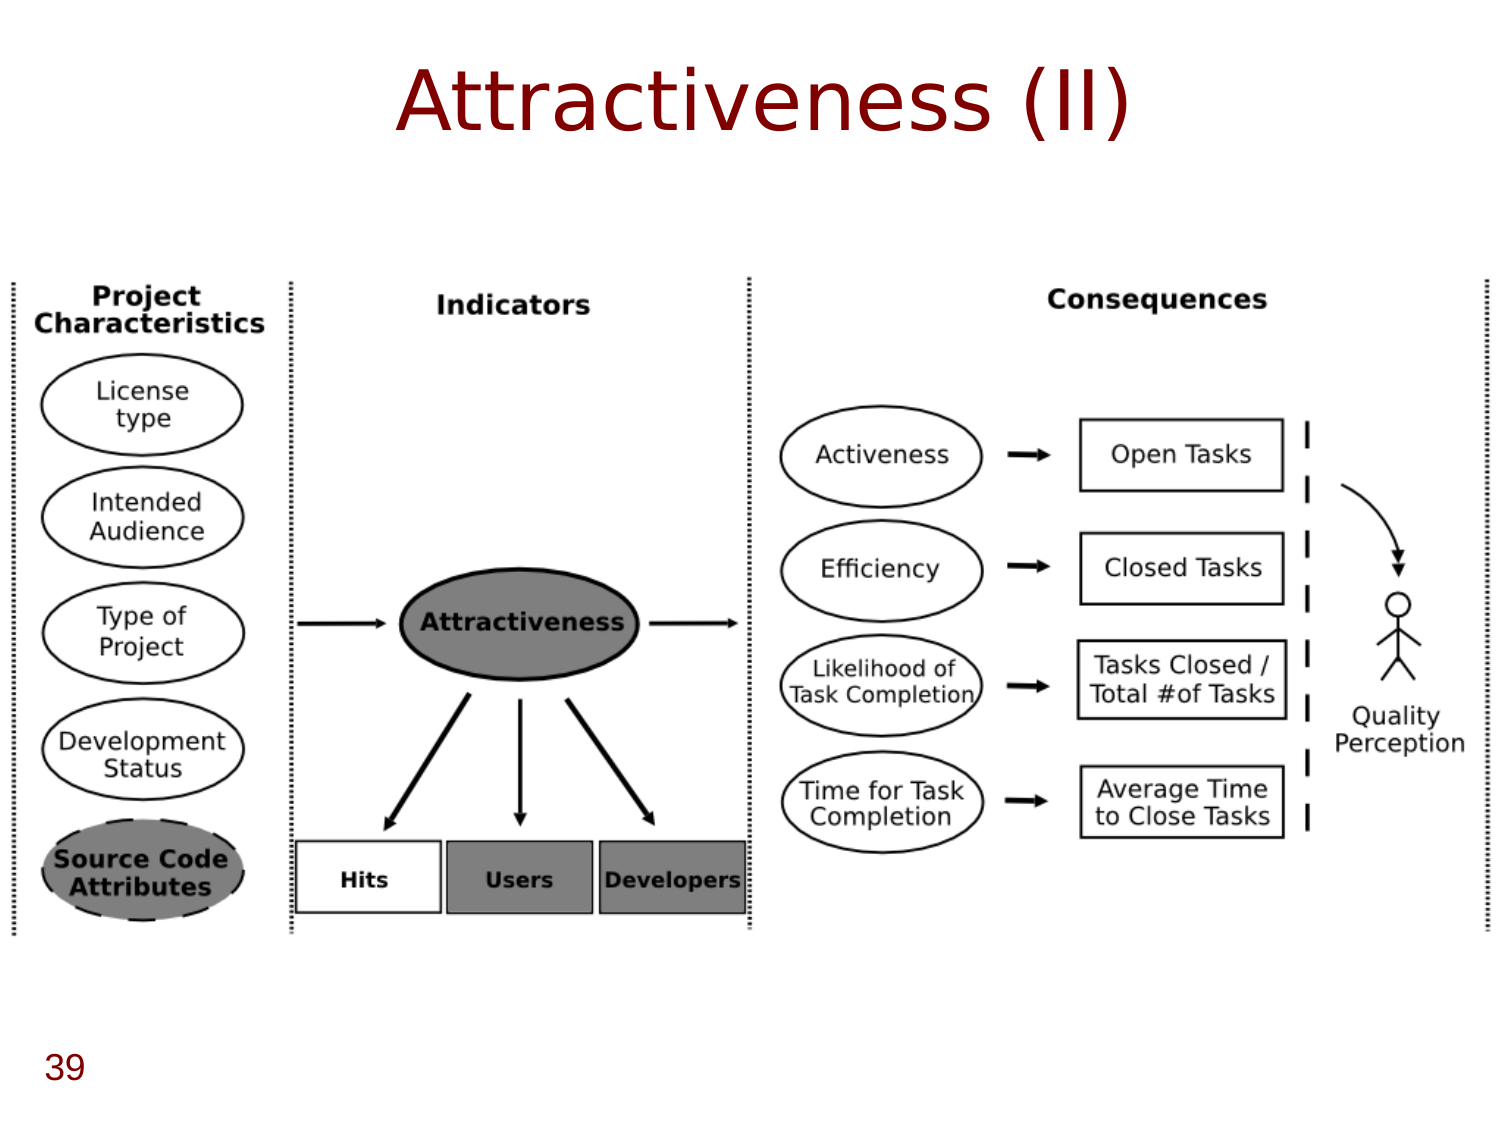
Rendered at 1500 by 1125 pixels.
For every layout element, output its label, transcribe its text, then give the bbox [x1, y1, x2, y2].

title Attractiveness (II) [70, 27, 1459, 178]
picture [0, 268, 1500, 945]
